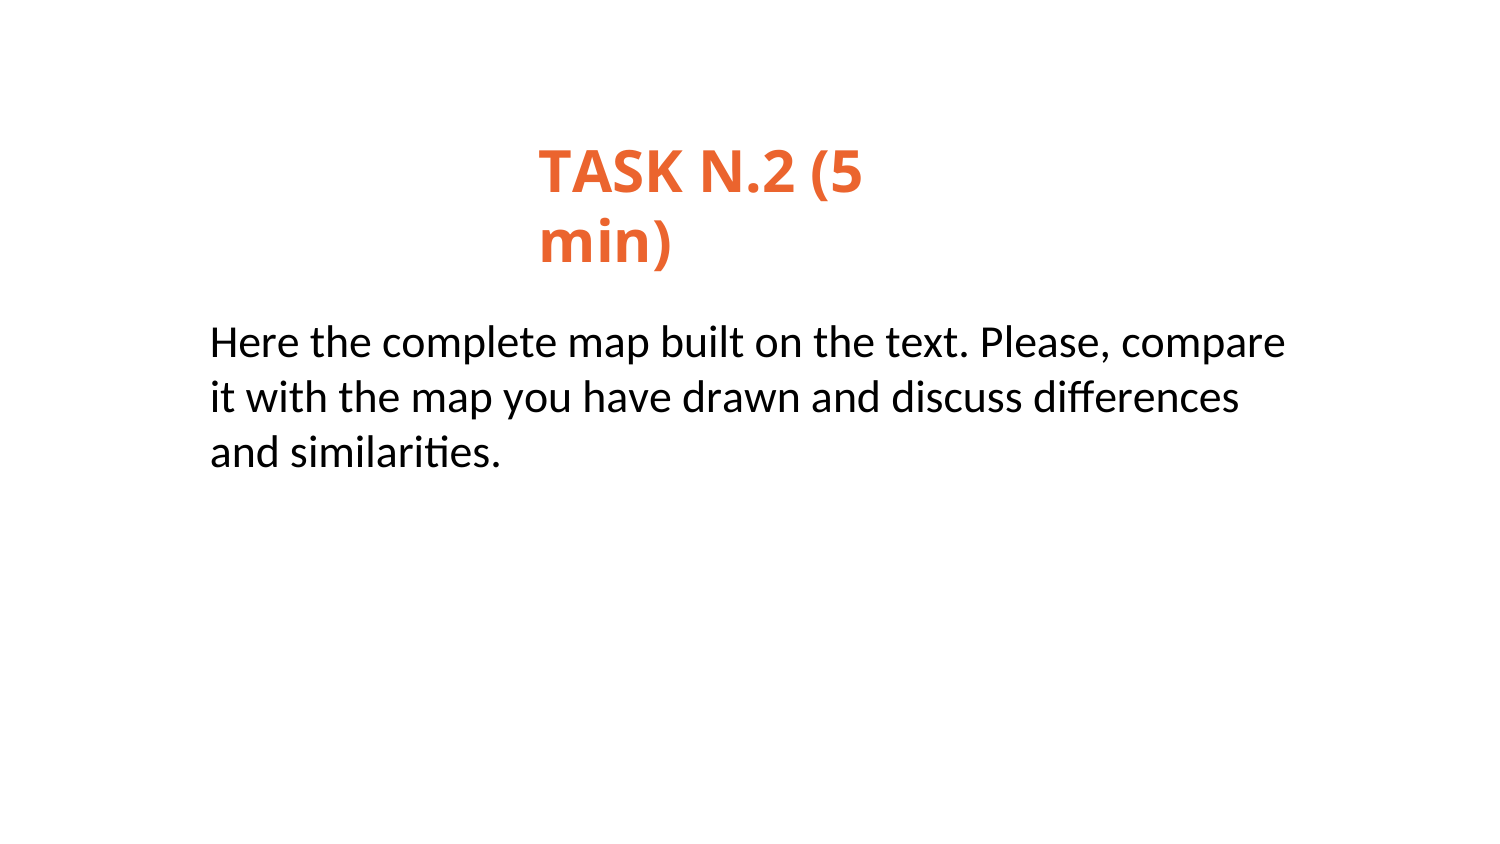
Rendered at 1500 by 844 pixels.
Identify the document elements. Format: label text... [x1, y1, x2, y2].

text_box Here the complete map built on the text. Please, compare it with the map you have drawn and discuss differences and similarities. [195, 304, 1305, 484]
text_box TASK N.2 (5 min) [524, 127, 1024, 282]
